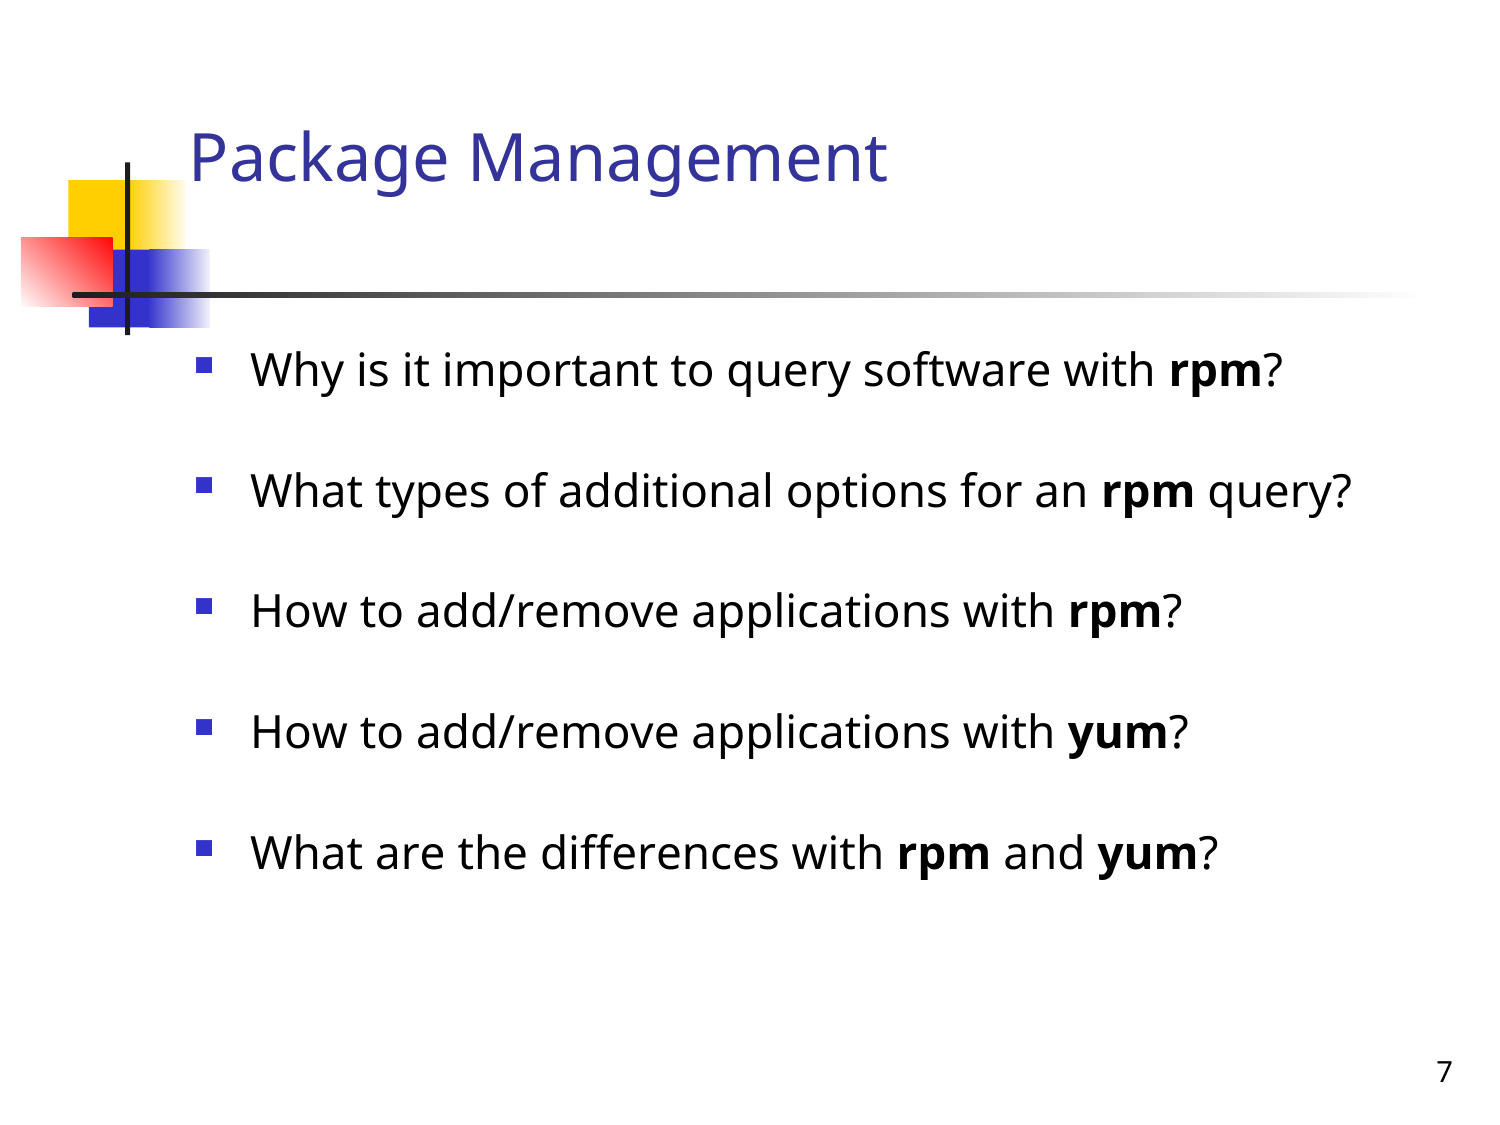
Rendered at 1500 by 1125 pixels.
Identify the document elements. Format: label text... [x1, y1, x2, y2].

list Why is it important to query software with rpm? What types of additional options for an rpm query? How to add/remove applications with rpm? How to add/remove applications with yum? What are the differences with rpm and yum? [193, 331, 1469, 1059]
title Package Management [188, 42, 1468, 268]
